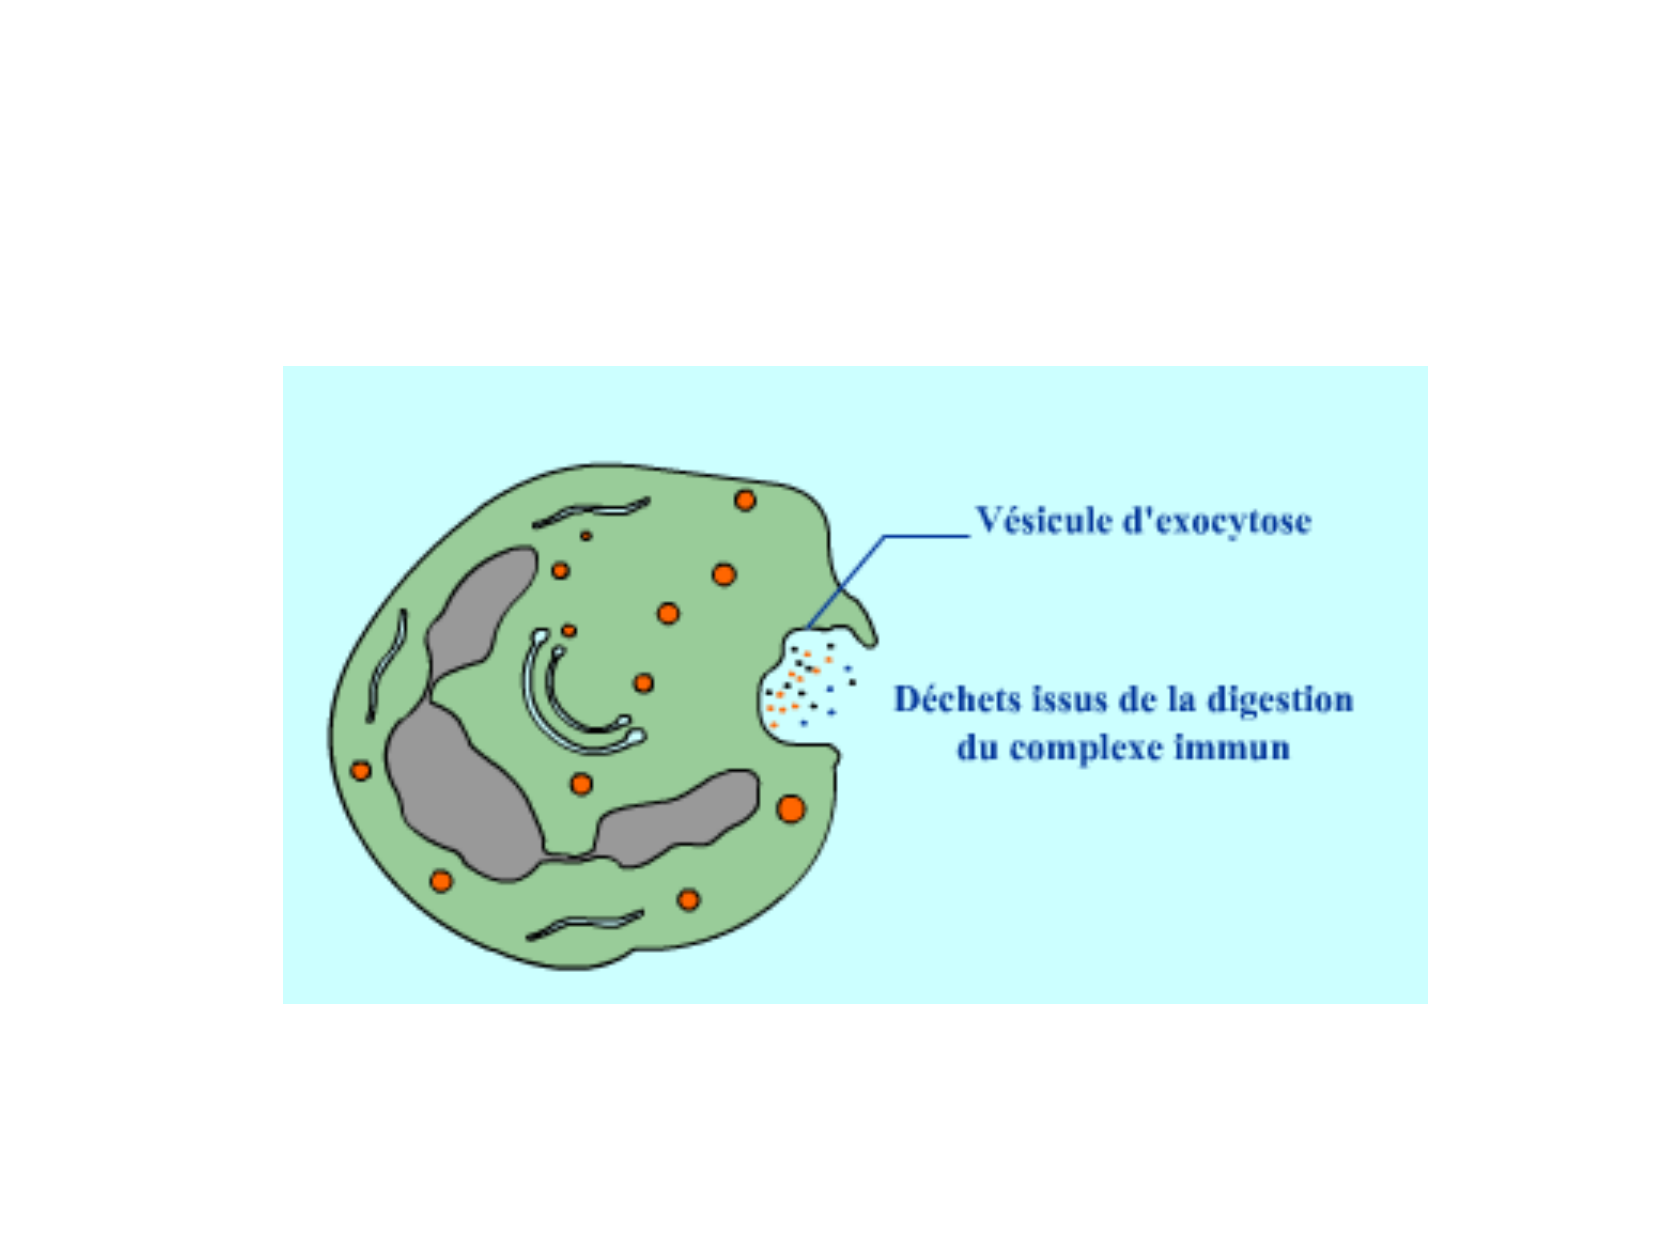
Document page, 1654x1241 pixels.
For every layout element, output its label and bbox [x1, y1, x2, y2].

picture [283, 366, 1428, 1004]
